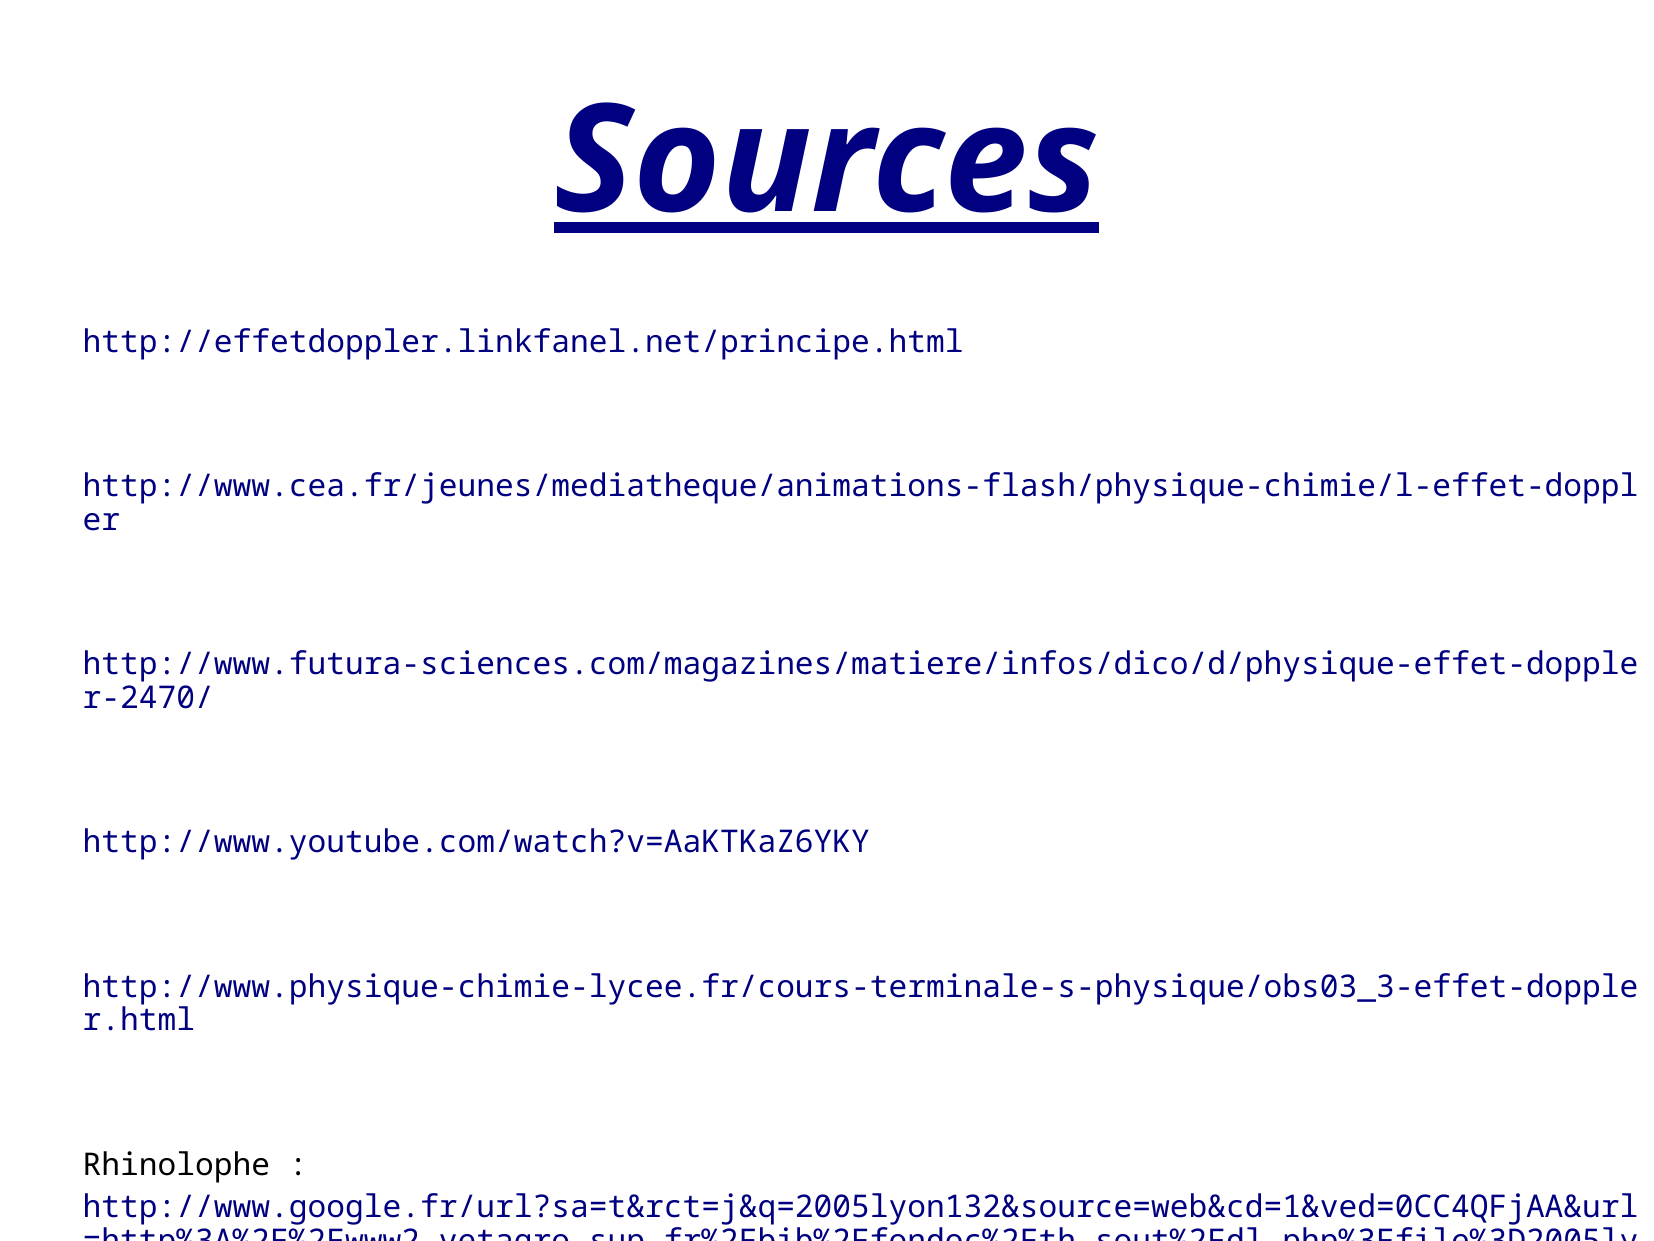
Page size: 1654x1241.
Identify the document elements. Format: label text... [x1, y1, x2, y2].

list http://effetdoppler.linkfanel.net/principe.html http://www.cea.fr/jeunes/mediatheque/animations-flash/physique-chimie/l-effet-doppler http://www.futura-sciences.com/magazines/matiere/infos/dico/d/physique-effet-doppler-2470/ http://www.youtube.com/watch?v=AaKTKaZ6YKY http://www.physique-chimie-lycee.fr/cours-terminale-s-physique/obs03_3-effet-doppler.html Rhinolophe : http://www.google.fr/url?sa=t&rct=j&q=2005lyon132&source=web&cd=1&ved=0CC4QFjAA&url=http%3A%2F%2Fwww2.vetagro-sup.fr%2Fbib%2Ffondoc%2Fth_sout%2Fdl.php%3Ffile%3D2005lyon132.pdf&ei=zBH-Us6yMOjH7AaU44GQCw&usg=AFQjCNHS4AEe6QWot4pVKDIgNlTRys55zA&bvm=bv.61190604,d.bGQ&cad=rja [11, 318, 1654, 1035]
title Sources [82, 49, 1571, 257]
